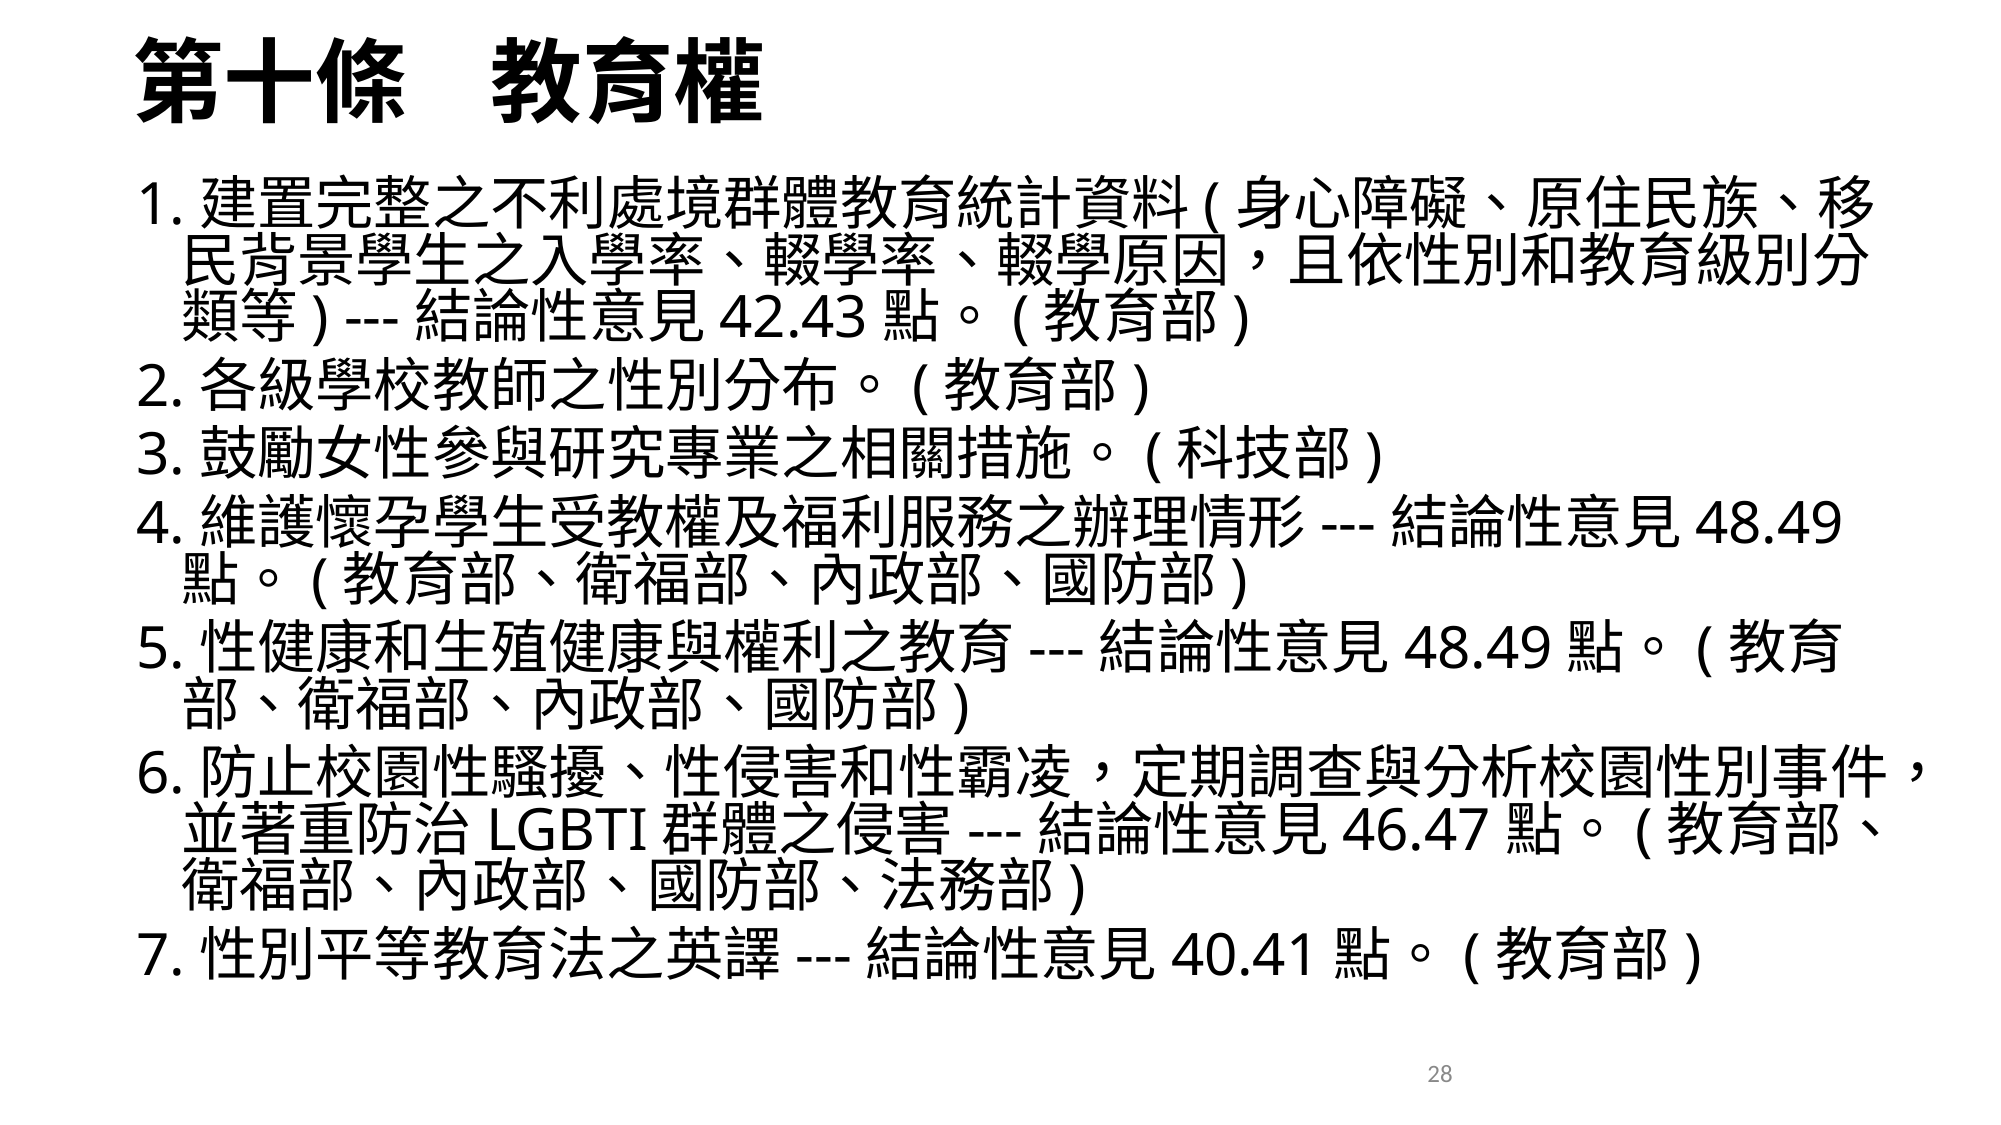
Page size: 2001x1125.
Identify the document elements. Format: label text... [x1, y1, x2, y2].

text_box 28 [1412, 1042, 1863, 1103]
list 1.建置完整之不利處境群體教育統計資料(身心障礙、原住民族、移民背景學生之入學率、輟學率、輟學原因，且依性別和教育級別分類等) ---結論性意見42.43點。(教育部) 2.各級學校教師之性別分布。(教育部) 3.鼓勵女性參與研究專業之相關措施。(科技部) 4.維護懷孕學生受教權及福利服務之辦理情形---結論性意見48.49點。(教育部、衛福部、內政部、國防部) 5.性健康和生殖健康與權利之教育---結論性意見48.49點。(教育部、衛福部、內政部、國防部) 6.防止校園性騷擾、性侵害和性霸凌，定期調查與分析校園性別事件，並著重防治LGBTI群體之侵害---結論性意見46.47點。(教育部、衛福部、內政部、國防部、法務部) 7.性別平等教育法之英譯---結論性意見40.41點。(教育部) [77, 172, 1918, 1016]
title 第十條 教育權 [117, 0, 1918, 172]
